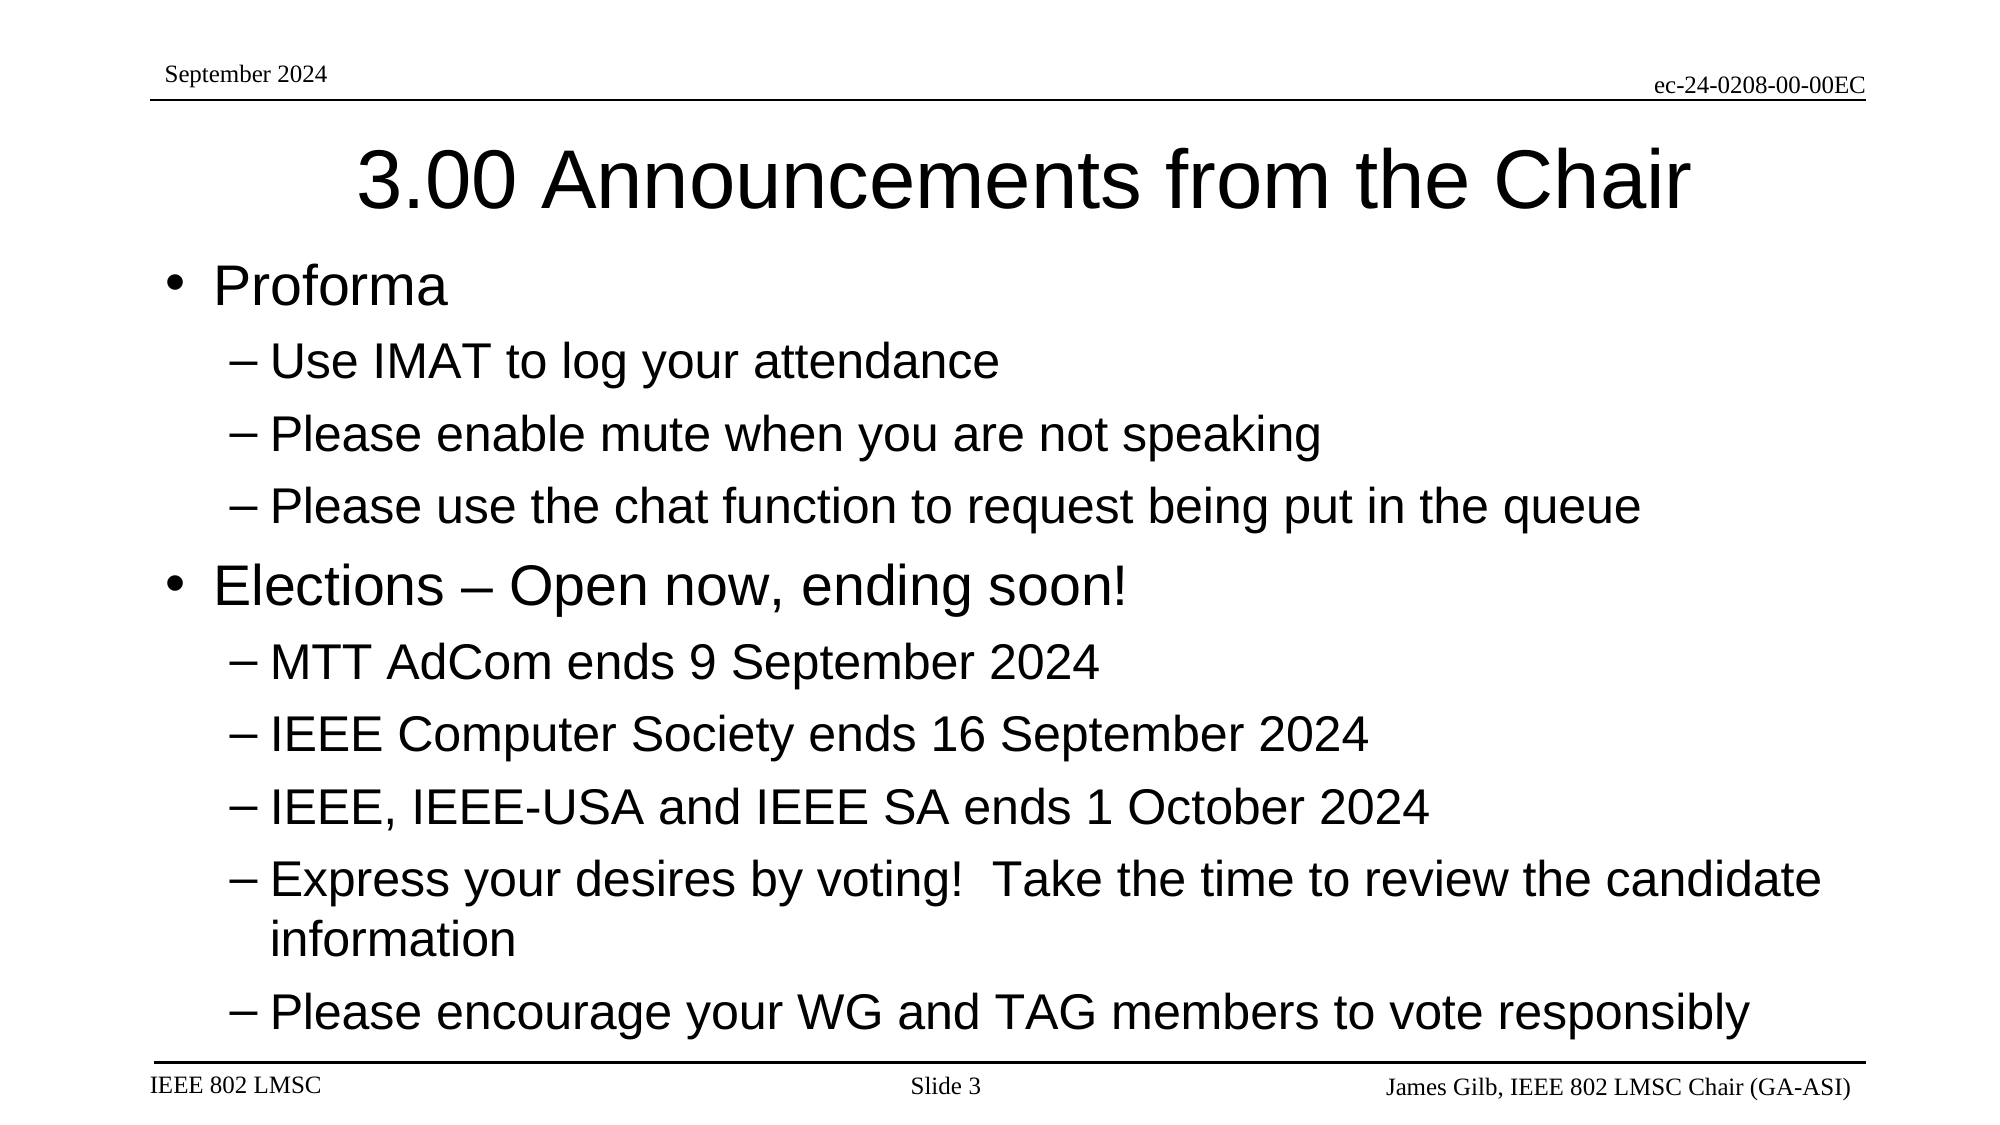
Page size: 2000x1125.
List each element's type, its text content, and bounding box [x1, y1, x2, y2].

title 3.00 Announcements from the Chair [149, 112, 1900, 238]
list Proforma Use IMAT to log your attendance Please enable mute when you are not speaking Please use the chat function to request being put in the queue Elections – Open now, ending soon! MTT AdCom ends 9 September 2024 IEEE Computer Society ends 16 September 2024 IEEE, IEEE-USA and IEEE SA ends 1 October 2024 Express your desires by voting! Take the time to review the candidate information Please encourage your WG and TAG members to vote responsibly [150, 239, 1900, 1051]
